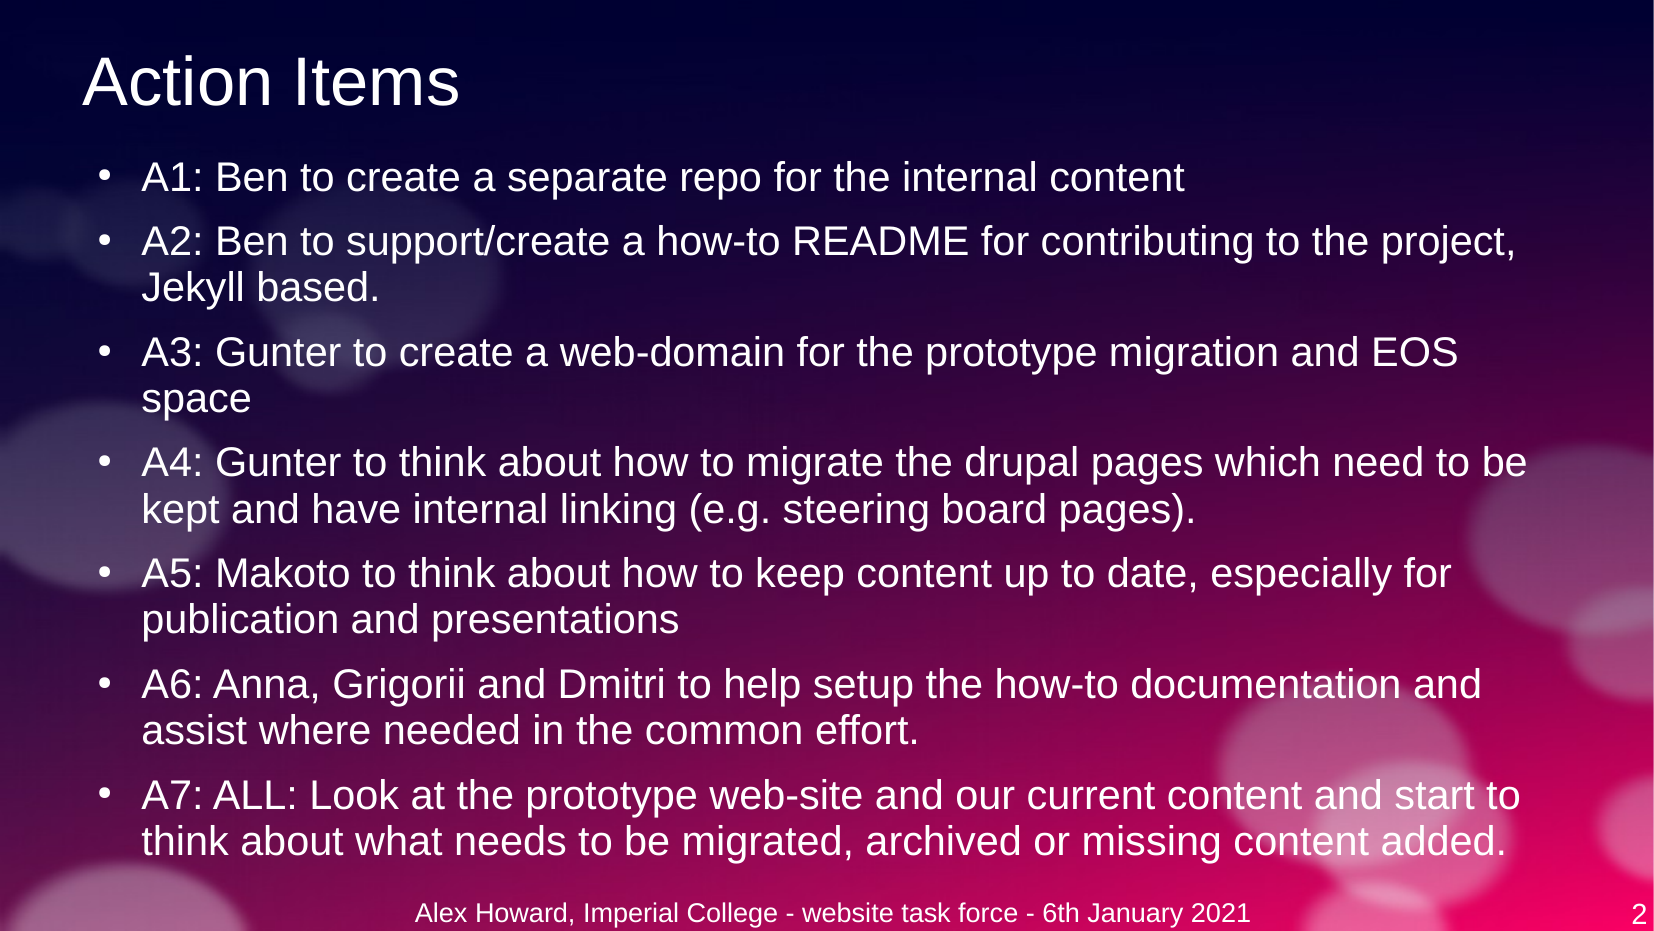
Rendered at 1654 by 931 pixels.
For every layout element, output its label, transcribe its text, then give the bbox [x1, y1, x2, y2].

title Action Items [82, 4, 1571, 153]
picture [0, 0, 1654, 931]
list A1: Ben to create a separate repo for the internal content A2: Ben to support/create a how-to README for contributing to the project, Jekyll based. A3: Gunter to create a web-domain for the prototype migration and EOS space A4: Gunter to think about how to migrate the drupal pages which need to be kept and have internal linking (e.g. steering board pages). A5: Makoto to think about how to keep content up to date, especially for publication and presentations A6: Anna, Grigorii and Dmitri to help setup the how-to documentation and assist where needed in the common effort. A7: ALL: Look at the prototype web-site and our current content and start to think about what needs to be migrated, archived or missing content added. [82, 153, 1571, 871]
